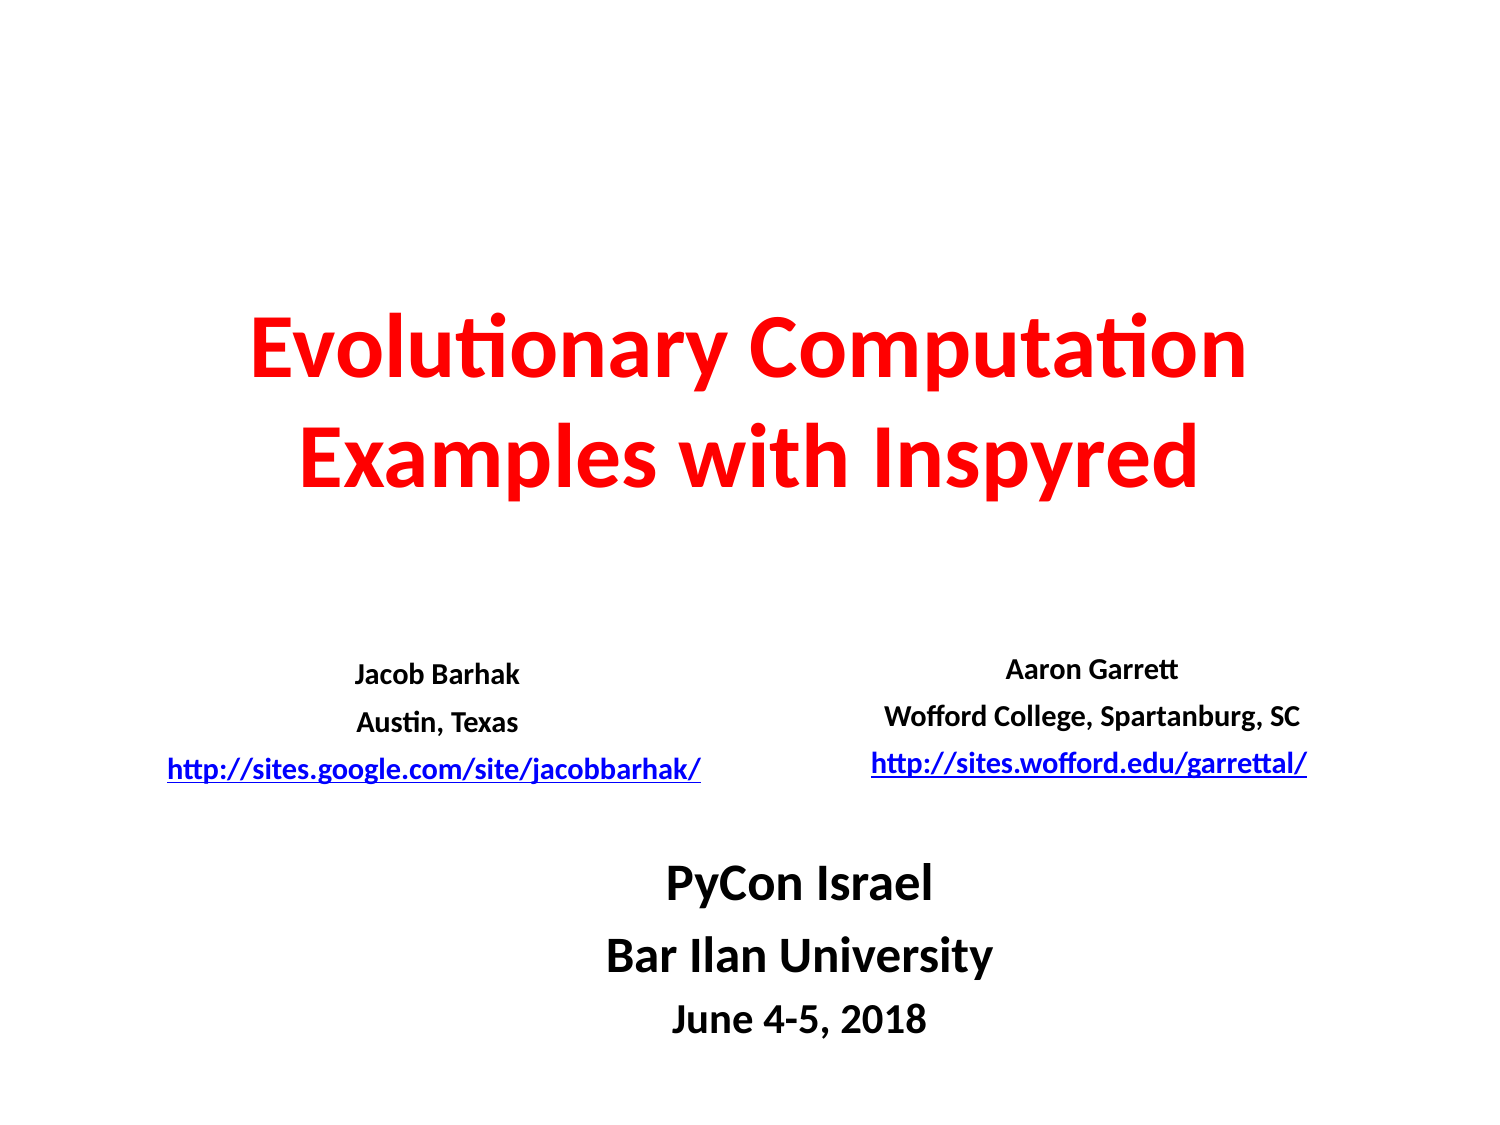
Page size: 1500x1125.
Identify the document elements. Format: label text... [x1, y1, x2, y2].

text_box PyCon Israel Bar Ilan University June 4-5, 2018 [400, 840, 1200, 1050]
text_box Jacob Barhak Austin, Texas http://sites.google.com/site/jacobbarhak/ [124, 600, 750, 795]
text_box Evolutionary Computation Examples with Inspyred [112, 274, 1388, 516]
text_box Aaron Garrett Wofford College, Spartanburg, SC http://sites.wofford.edu/garrettal/ [779, 594, 1405, 790]
